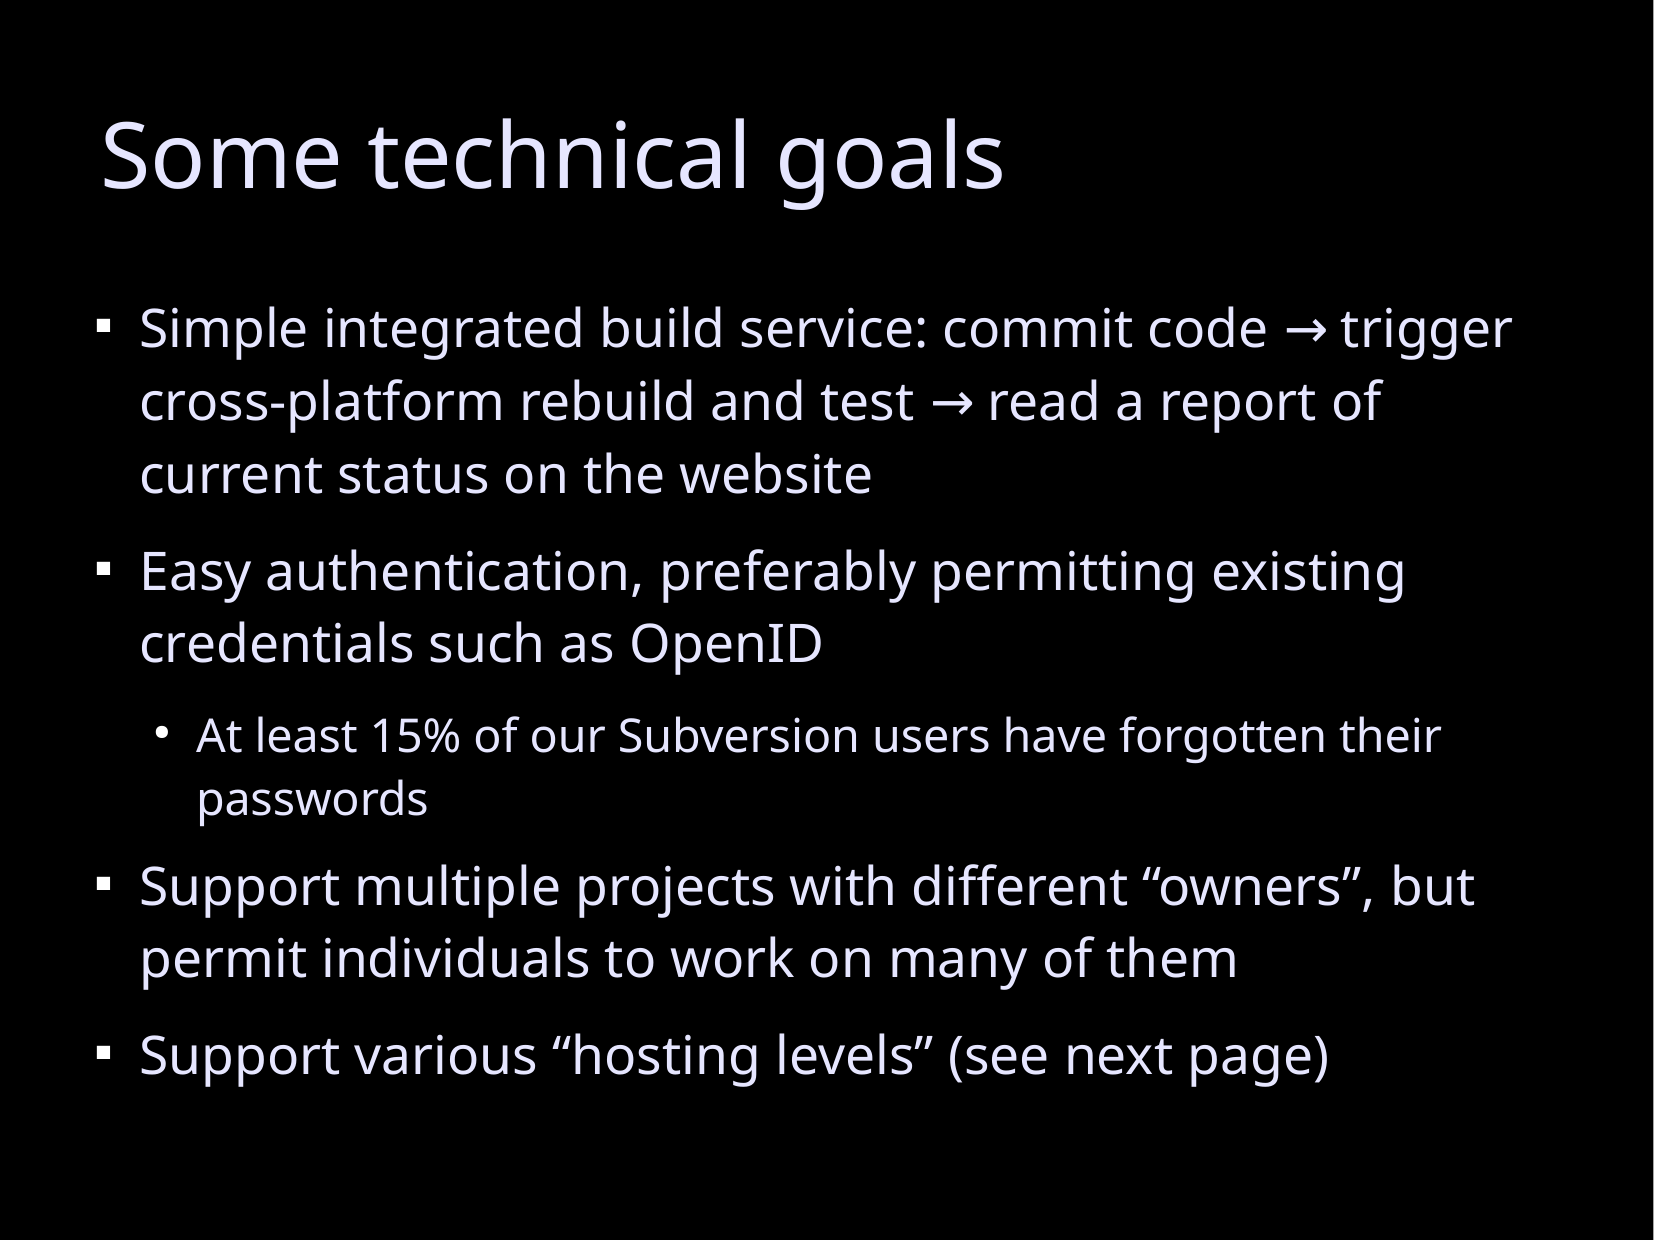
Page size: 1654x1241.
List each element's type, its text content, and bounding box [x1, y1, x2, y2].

title Some technical goals [82, 56, 1571, 250]
list Simple integrated build service: commit code → trigger cross-platform rebuild and test → read a report of current status on the website Easy authentication, preferably permitting existing credentials such as OpenID At least 15% of our Subversion users have forgotten their passwords Support multiple projects with different “owners”, but permit individuals to work on many of them Support various “hosting levels” (see next page) [82, 290, 1571, 1109]
